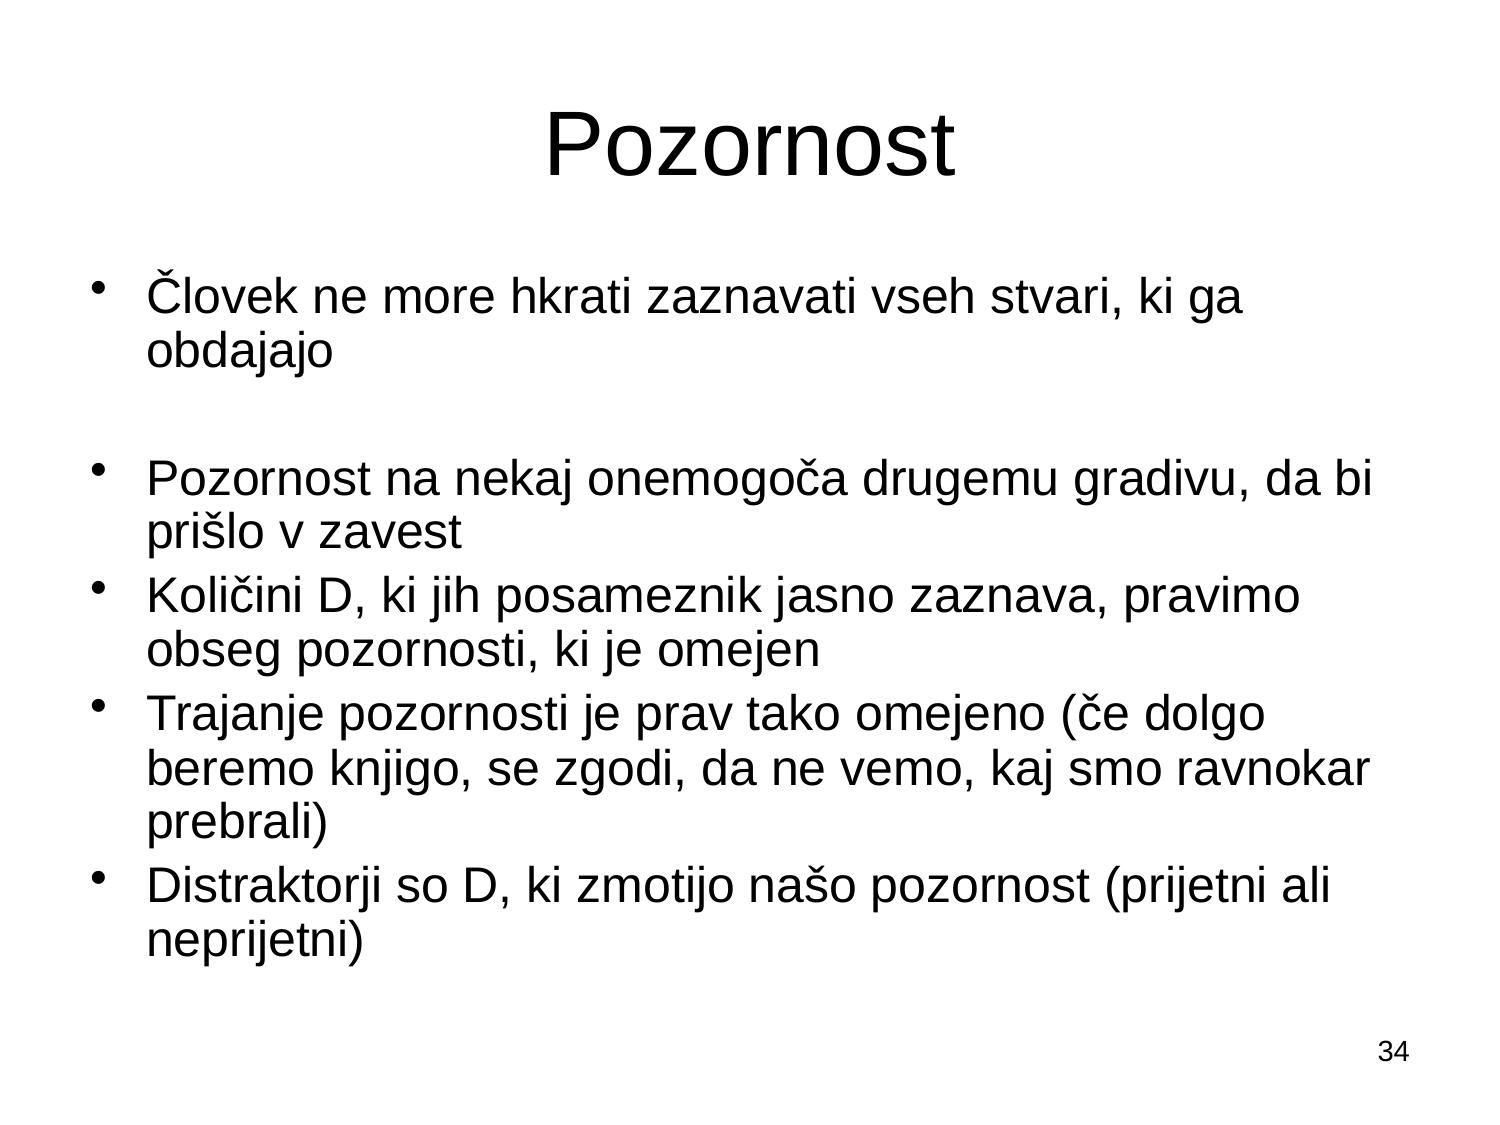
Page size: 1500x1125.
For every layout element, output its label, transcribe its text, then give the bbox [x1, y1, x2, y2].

list Človek ne more hkrati zaznavati vseh stvari, ki ga obdajajo Pozornost na nekaj onemogoča drugemu gradivu, da bi prišlo v zavest Količini D, ki jih posameznik jasno zaznava, pravimo obseg pozornosti, ki je omejen Trajanje pozornosti je prav tako omejeno (če dolgo beremo knjigo, se zgodi, da ne vemo, kaj smo ravnokar prebrali) Distraktorji so D, ki zmotijo našo pozornost (prijetni ali neprijetni) [75, 262, 1425, 1005]
title Pozornost [75, 45, 1425, 233]
slide_number <number> [1074, 1024, 1425, 1103]
